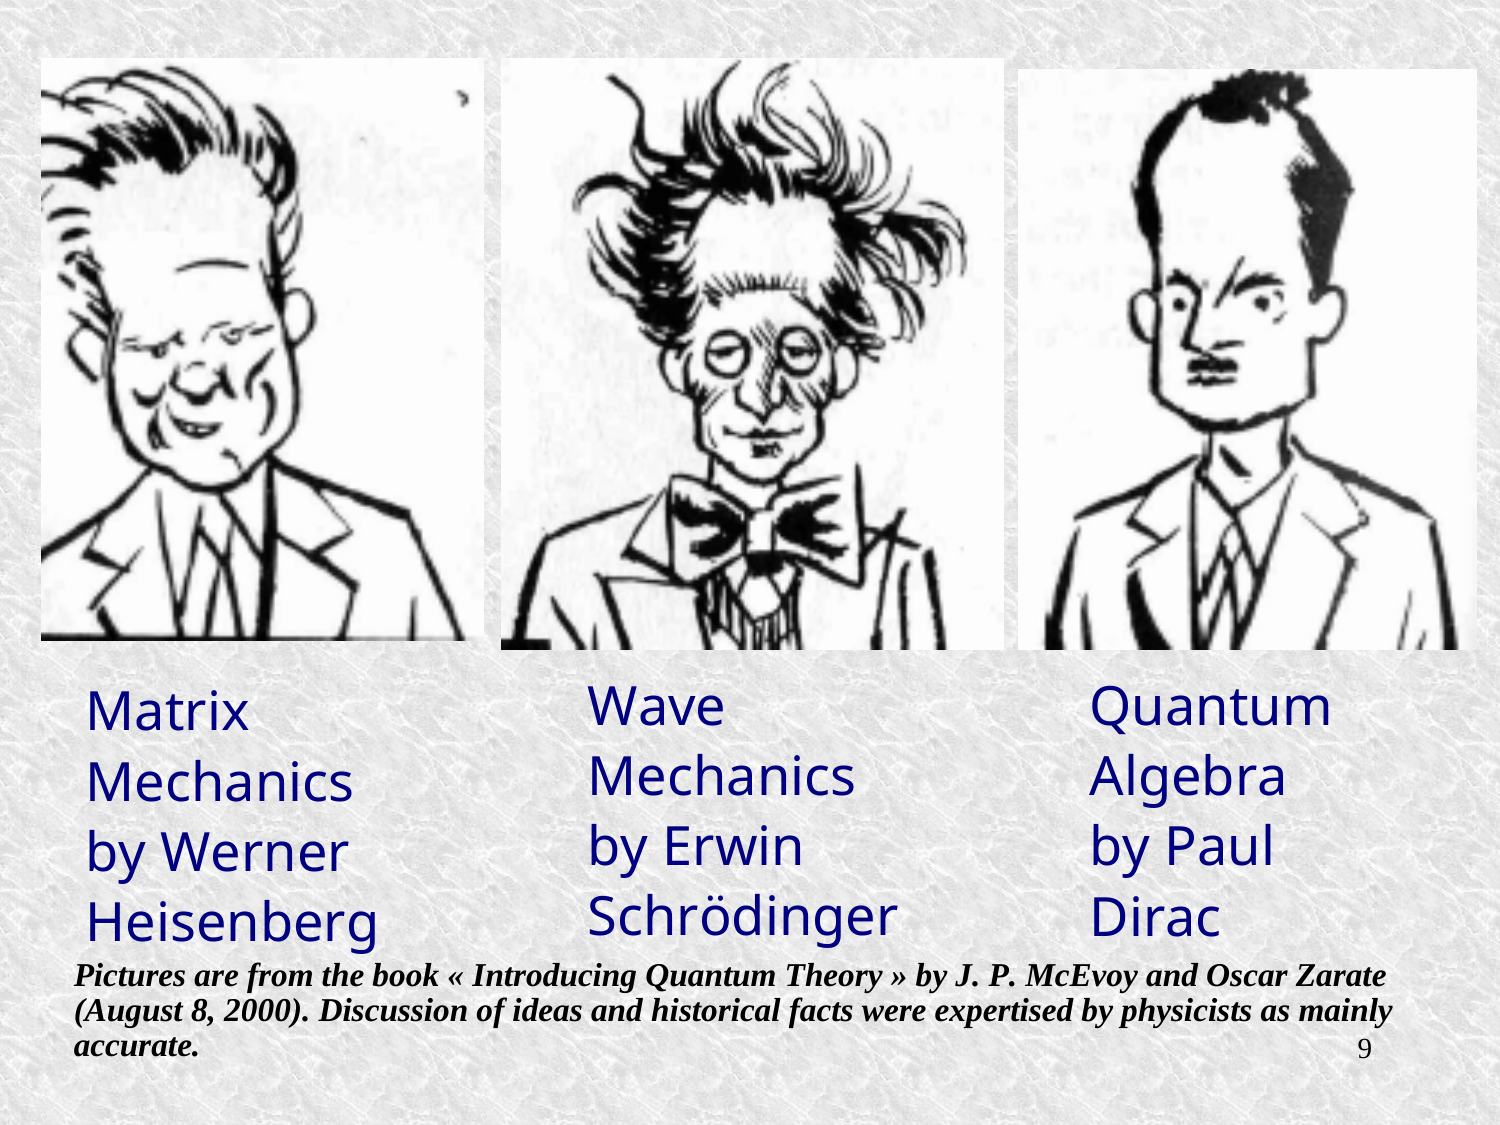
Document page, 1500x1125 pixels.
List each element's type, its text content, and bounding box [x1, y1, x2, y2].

text_box Quantum Algebra by Paul Dirac [1074, 661, 1376, 930]
picture [0, 0, 1500, 1125]
text_box Matrix Mechanics by Werner Heisenberg [70, 667, 407, 936]
text_box Wave Mechanics by Erwin Schrödinger [572, 661, 931, 930]
text_box Pictures are from the book « Introducing Quantum Theory » by J. P. McEvoy and Oscar Zarate (August 8, 2000). Discussion of ideas and historical facts were expertised by physicists as mainly accurate. [59, 950, 1447, 1105]
